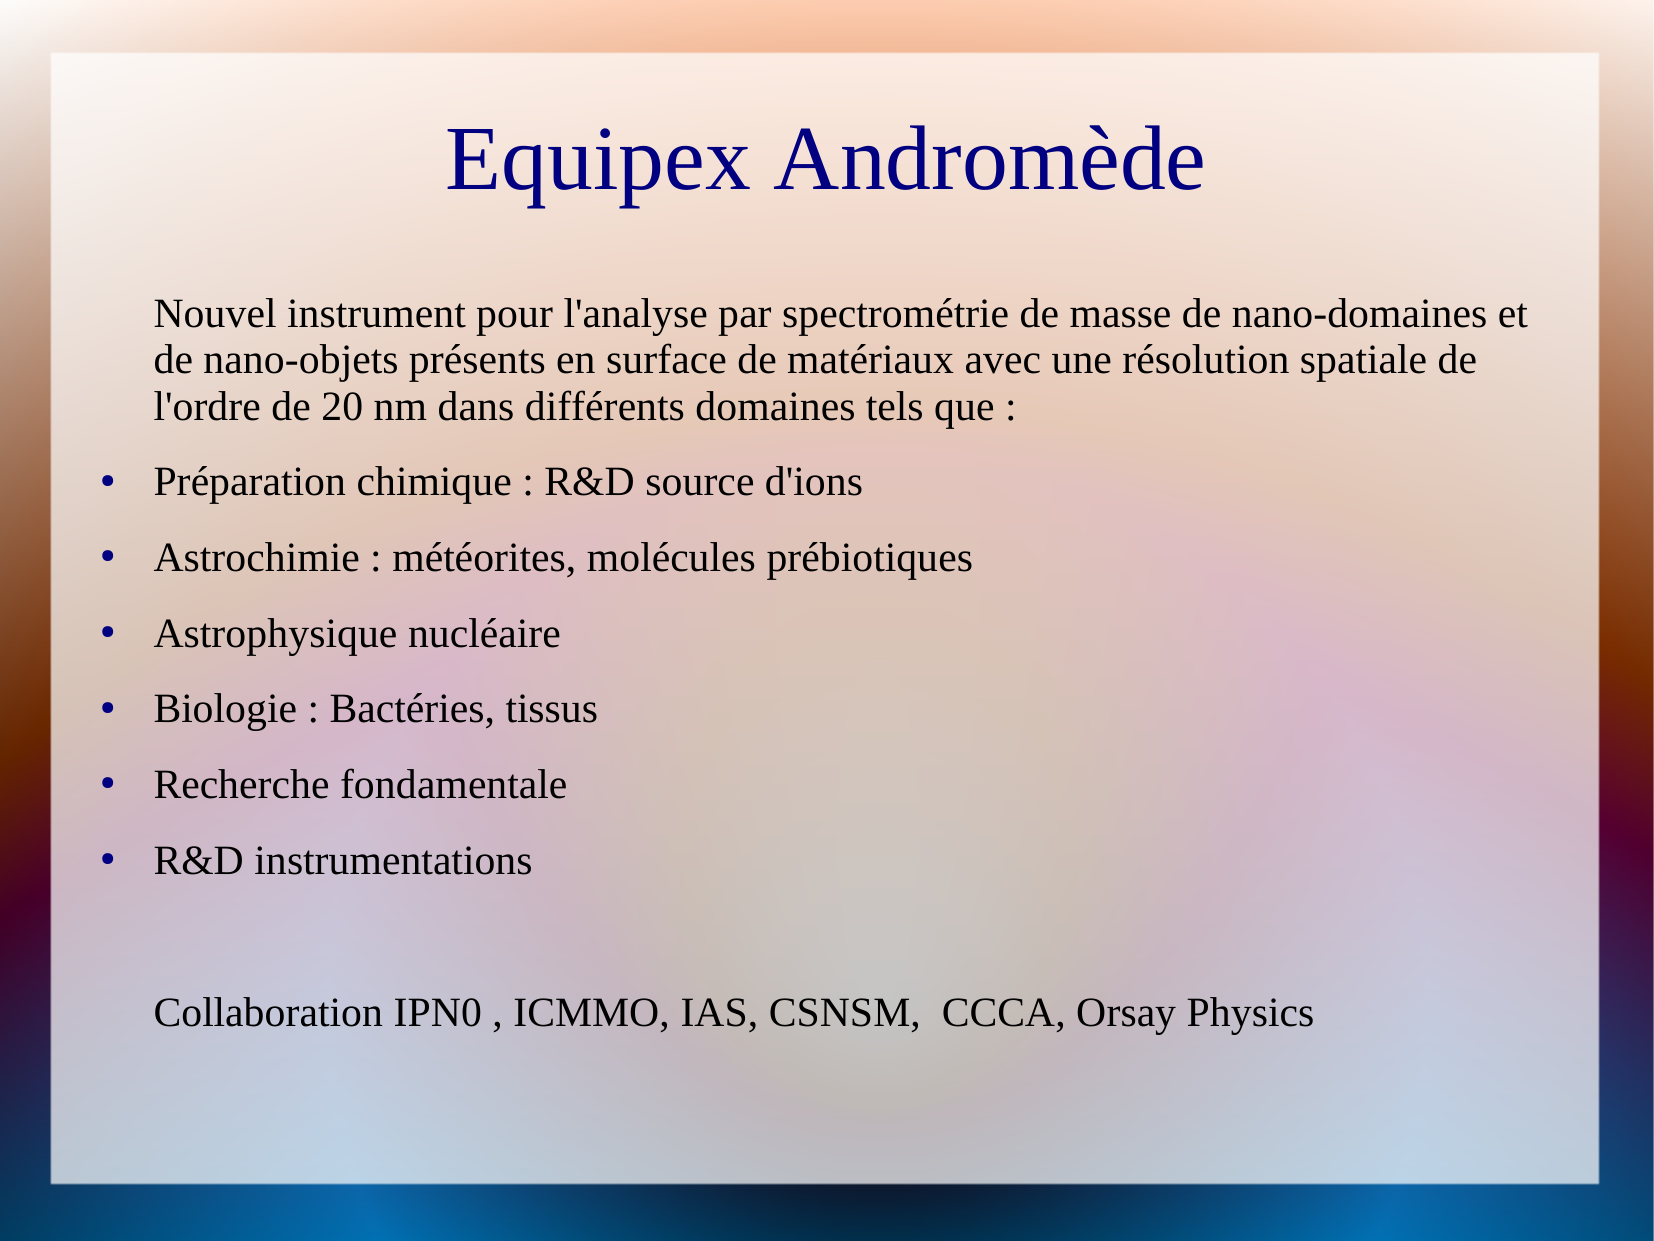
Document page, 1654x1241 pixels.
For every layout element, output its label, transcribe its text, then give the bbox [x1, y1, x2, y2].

list Nouvel instrument pour l'analyse par spectrométrie de masse de nano-domaines et de nano-objets présents en surface de matériaux avec une résolution spatiale de l'ordre de 20 nm dans différents domaines tels que : Préparation chimique : R&D source d'ions Astrochimie : météorites, molécules prébiotiques Astrophysique nucléaire Biologie : Bactéries, tissus Recherche fondamentale R&D instrumentations Collaboration IPN0 , ICMMO, IAS, CSNSM, CCCA, Orsay Physics [82, 290, 1571, 1121]
title Equipex Andromède [82, 55, 1571, 263]
picture [0, 0, 1654, 1241]
